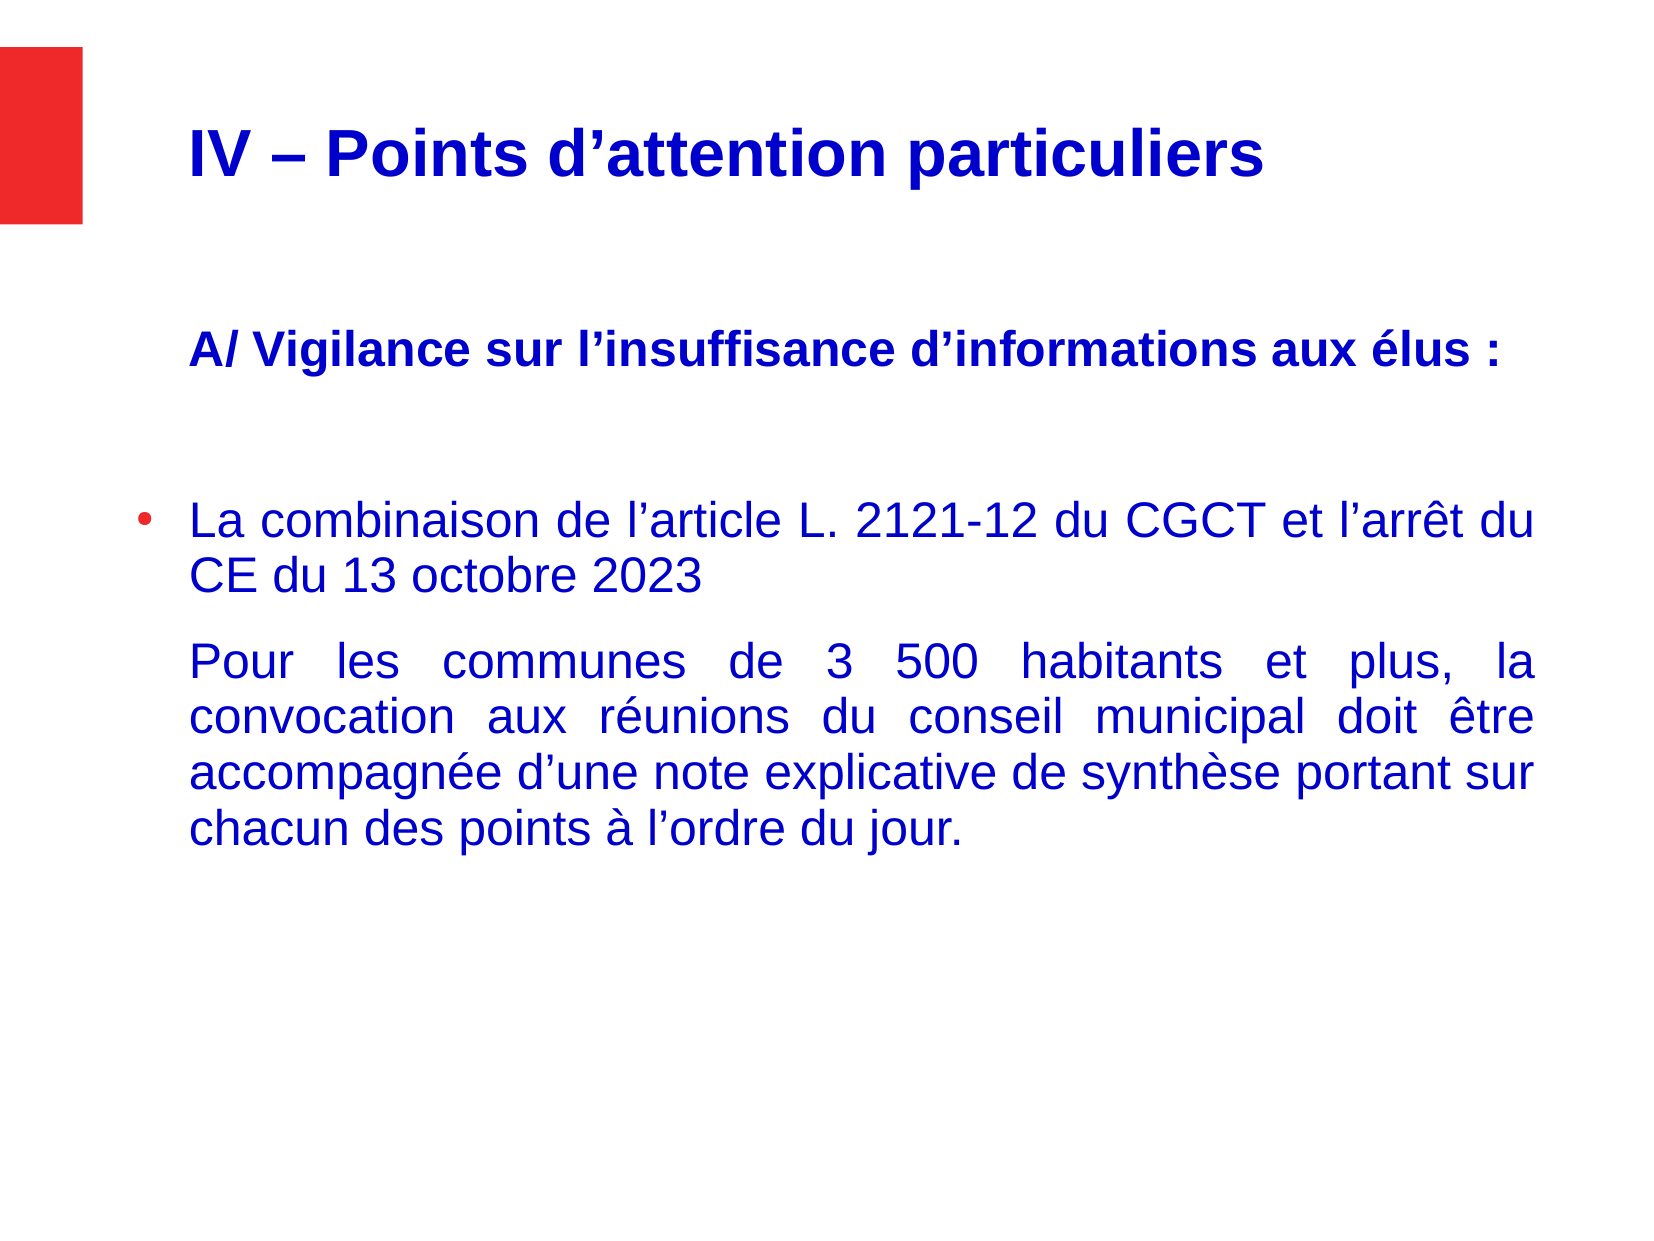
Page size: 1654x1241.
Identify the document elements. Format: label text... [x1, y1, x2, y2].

list A/ Vigilance sur l’insuffisance d’informations aux élus : La combinaison de l’article L. 2121-12 du CGCT et l’arrêt du CE du 13 octobre 2023 Pour les communes de 3 500 habitants et plus, la convocation aux réunions du conseil municipal doit être accompagnée d’une note explicative de synthèse portant sur chacun des points à l’ordre du jour. [118, 236, 1536, 886]
title IV – Points d’attention particuliers [118, 49, 1571, 257]
